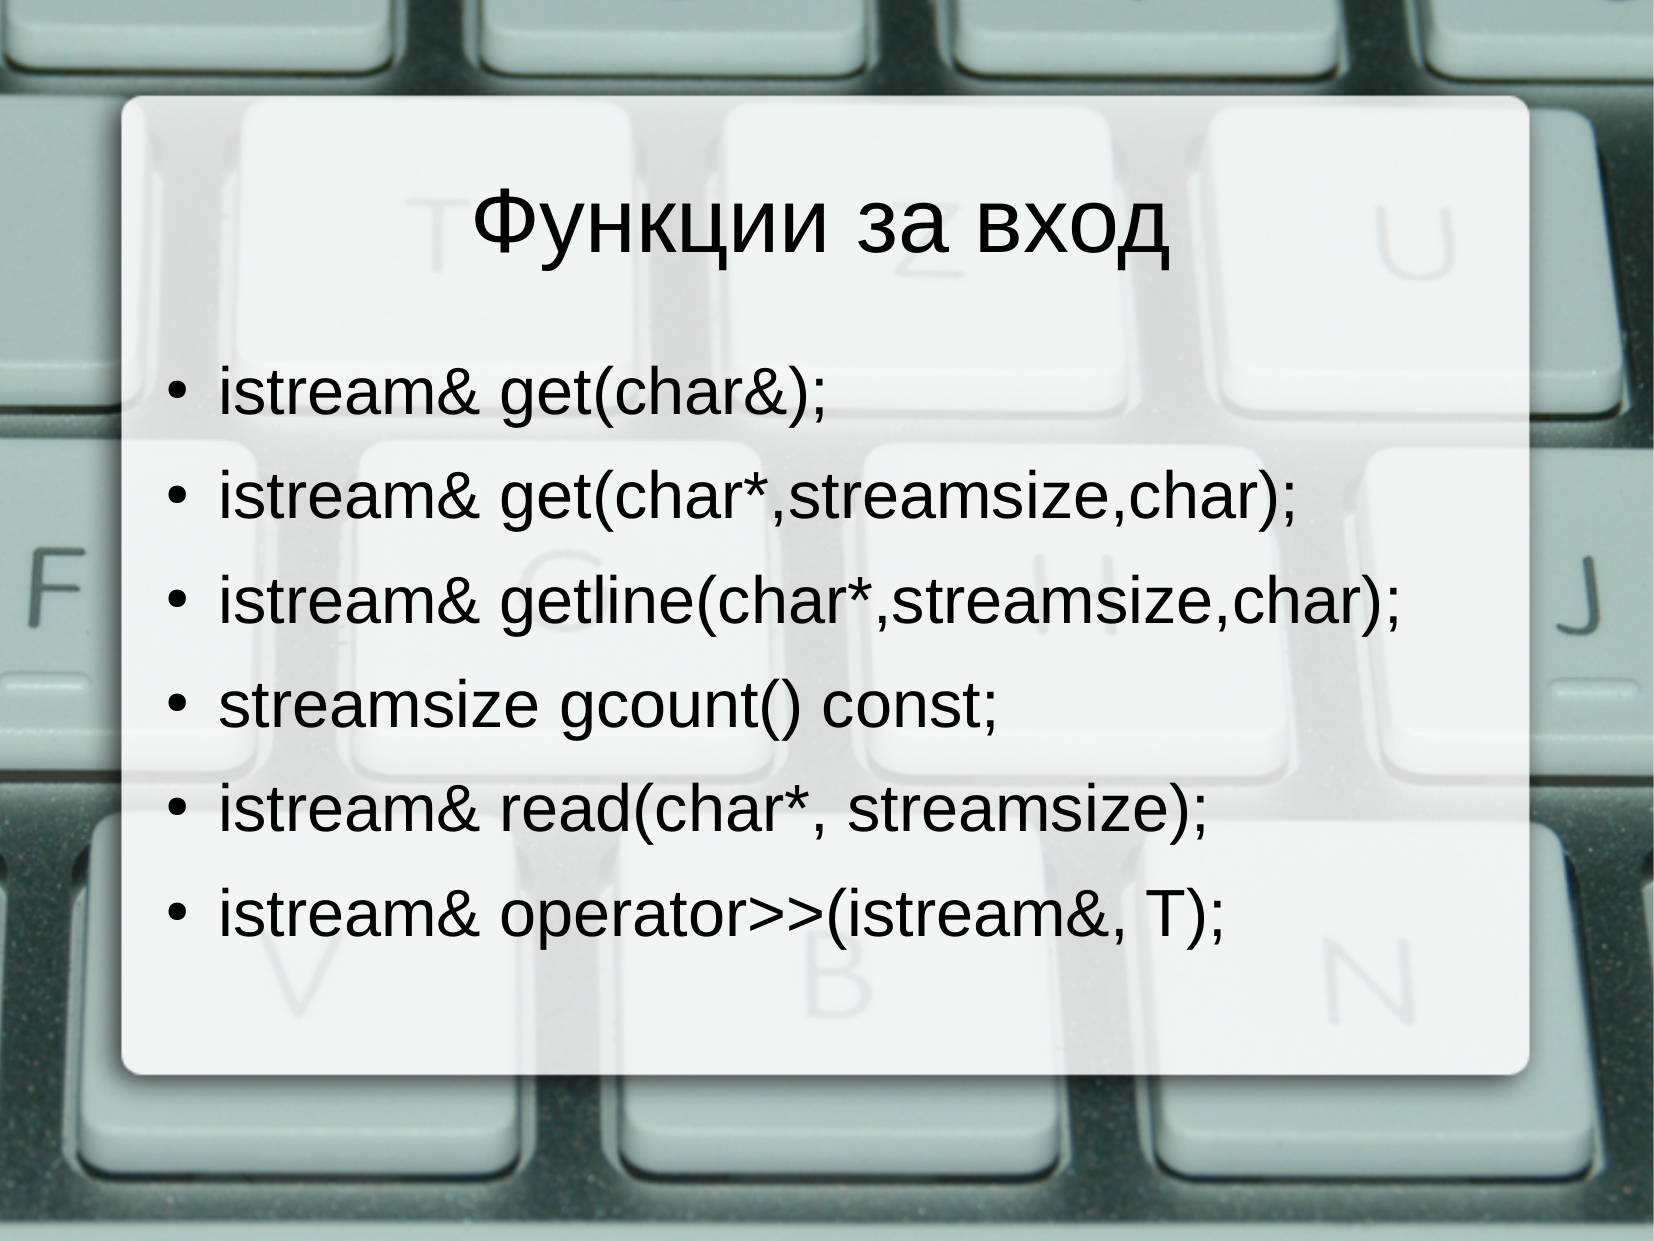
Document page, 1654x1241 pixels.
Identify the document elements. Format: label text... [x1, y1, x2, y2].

title Функции за вход [135, 117, 1506, 325]
list istream& get(char&); istream& get(char*,streamsize,char); istream& getline(char*,streamsize,char); streamsize gcount() const; istream& read(char*, streamsize); istream& operator>>(istream&, T); [147, 354, 1506, 1074]
picture [0, 0, 1654, 1241]
